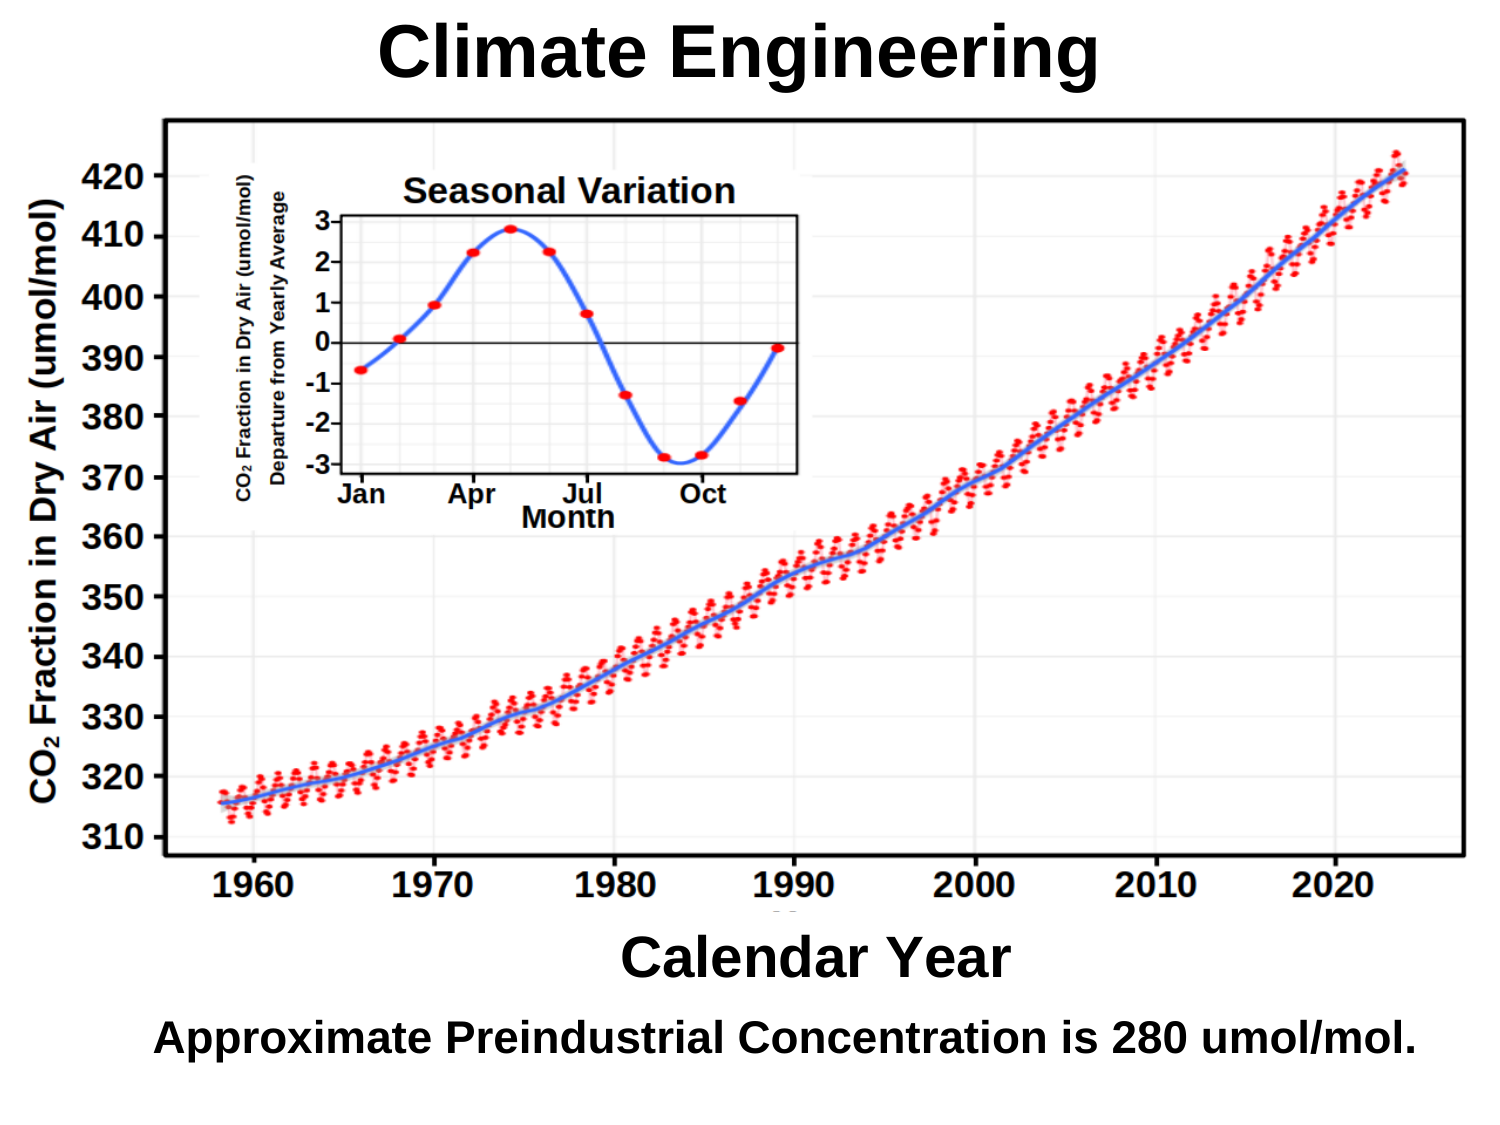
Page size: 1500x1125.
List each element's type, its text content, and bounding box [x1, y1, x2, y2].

text_box Approximate Preindustrial Concentration is 280 umol/mol. [137, 1000, 1451, 1071]
picture [0, 106, 1498, 950]
text_box Climate Engineering [0, 9, 1500, 95]
text_box Calendar Year [572, 911, 1061, 997]
